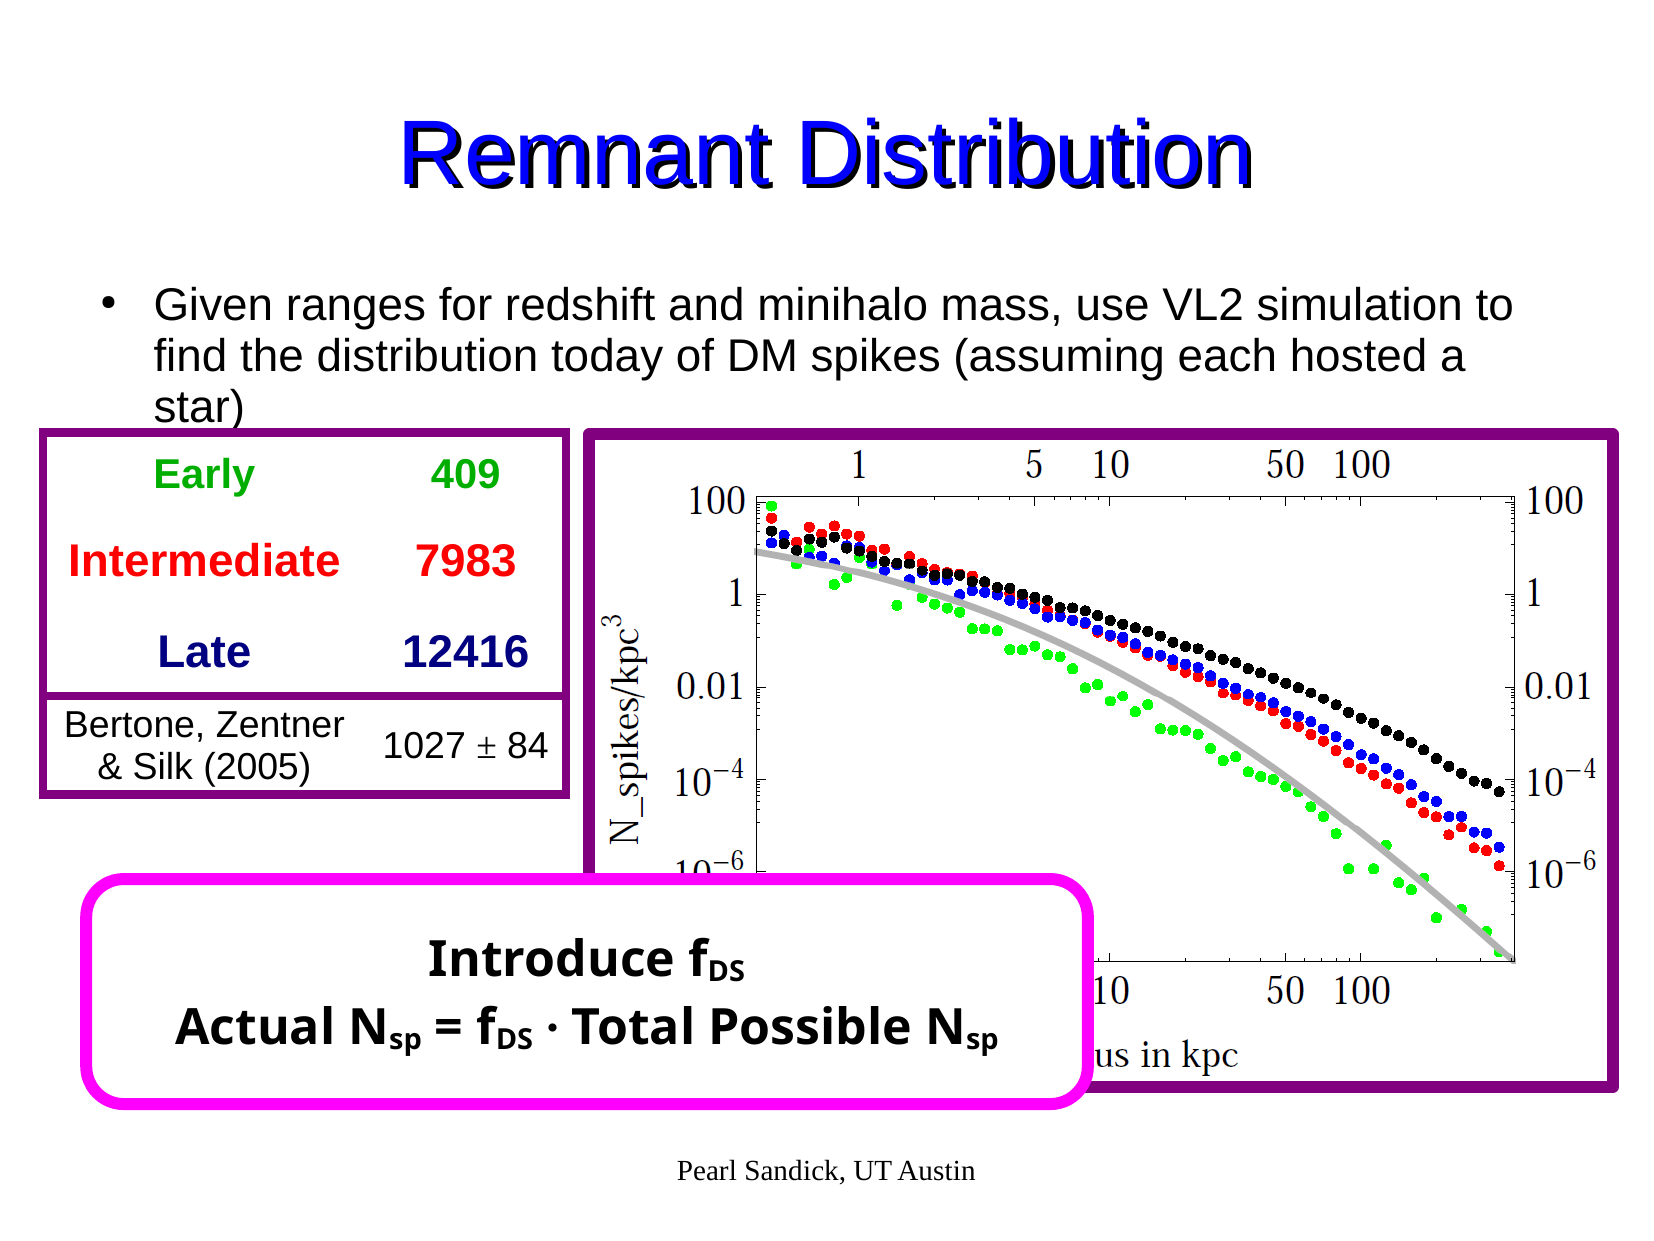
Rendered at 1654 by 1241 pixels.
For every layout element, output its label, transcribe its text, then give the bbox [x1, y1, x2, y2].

table_cell 7983 [365, 516, 562, 606]
table_cell Late [47, 606, 365, 692]
table_cell 12416 [365, 606, 562, 692]
table_cell Intermediate [47, 516, 365, 606]
table_cell 1027 ± 84 [365, 700, 562, 790]
table_header 409 [365, 437, 562, 516]
picture [595, 440, 1607, 1082]
table_cell Bertone, Zentner & Silk (2005) [47, 700, 365, 790]
list Given ranges for redshift and minihalo mass, use VL2 simulation to find the distribution today of DM spikes (assuming each hosted a star) [82, 278, 1571, 1039]
text_box Introduce fDS Actual Nsp = fDS ∙ Total Possible Nsp [86, 879, 1088, 1105]
table_header Early [47, 437, 365, 516]
title Remnant Distribution [82, 49, 1571, 257]
